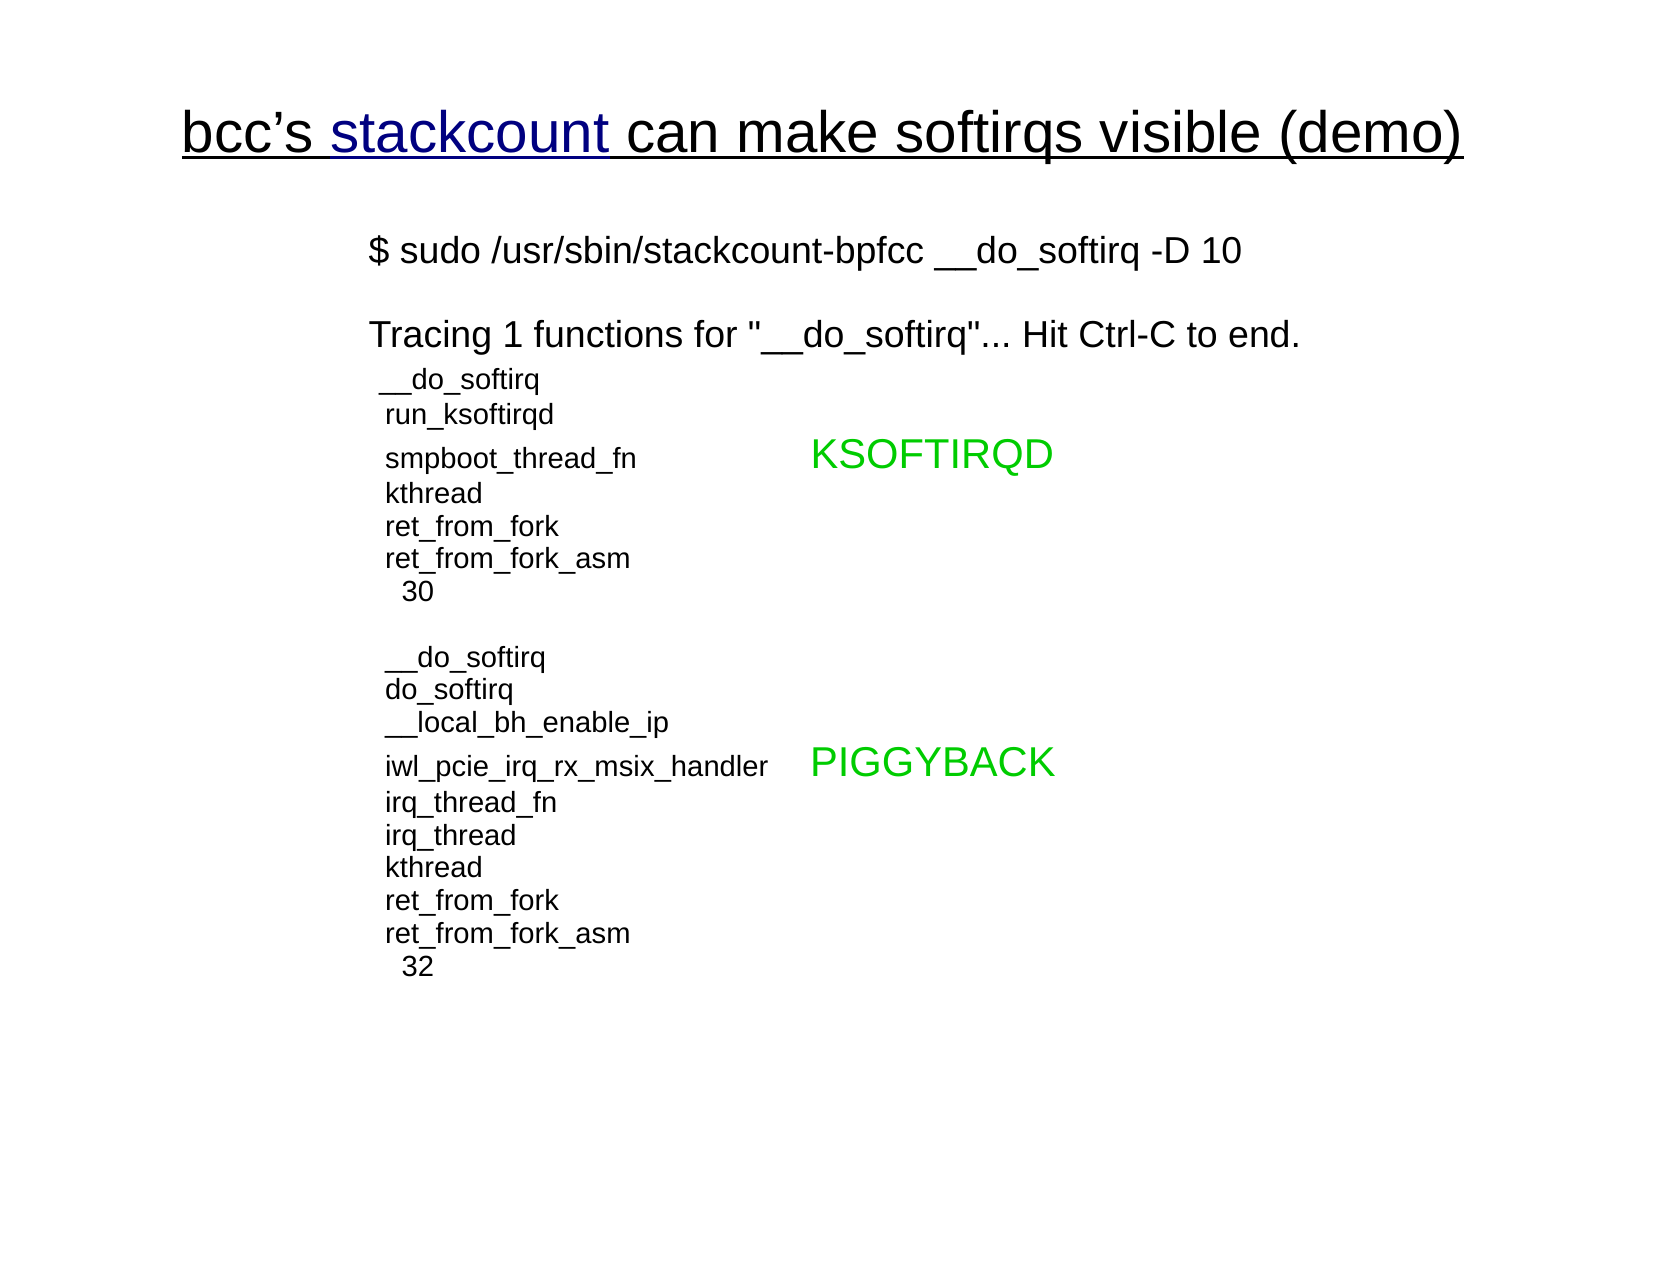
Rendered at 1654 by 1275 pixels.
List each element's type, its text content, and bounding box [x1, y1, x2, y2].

text_box $ sudo /usr/sbin/stackcount-bpfcc __do_softirq -D 10 Tracing 1 functions for "__do_softirq"... Hit Ctrl-C to end. __do_softirq run_ksoftirqd smpboot_thread_fn KSOFTIRQD kthread ret_from_fork ret_from_fork_asm 30 __do_softirq do_softirq __local_bh_enable_ip iwl_pcie_irq_rx_msix_handler PIGGYBACK irq_thread_fn irq_thread kthread ret_from_fork ret_from_fork_asm 32 [353, 222, 1318, 1112]
title bcc’s stackcount can make softirqs visible (demo) [82, 50, 1564, 215]
